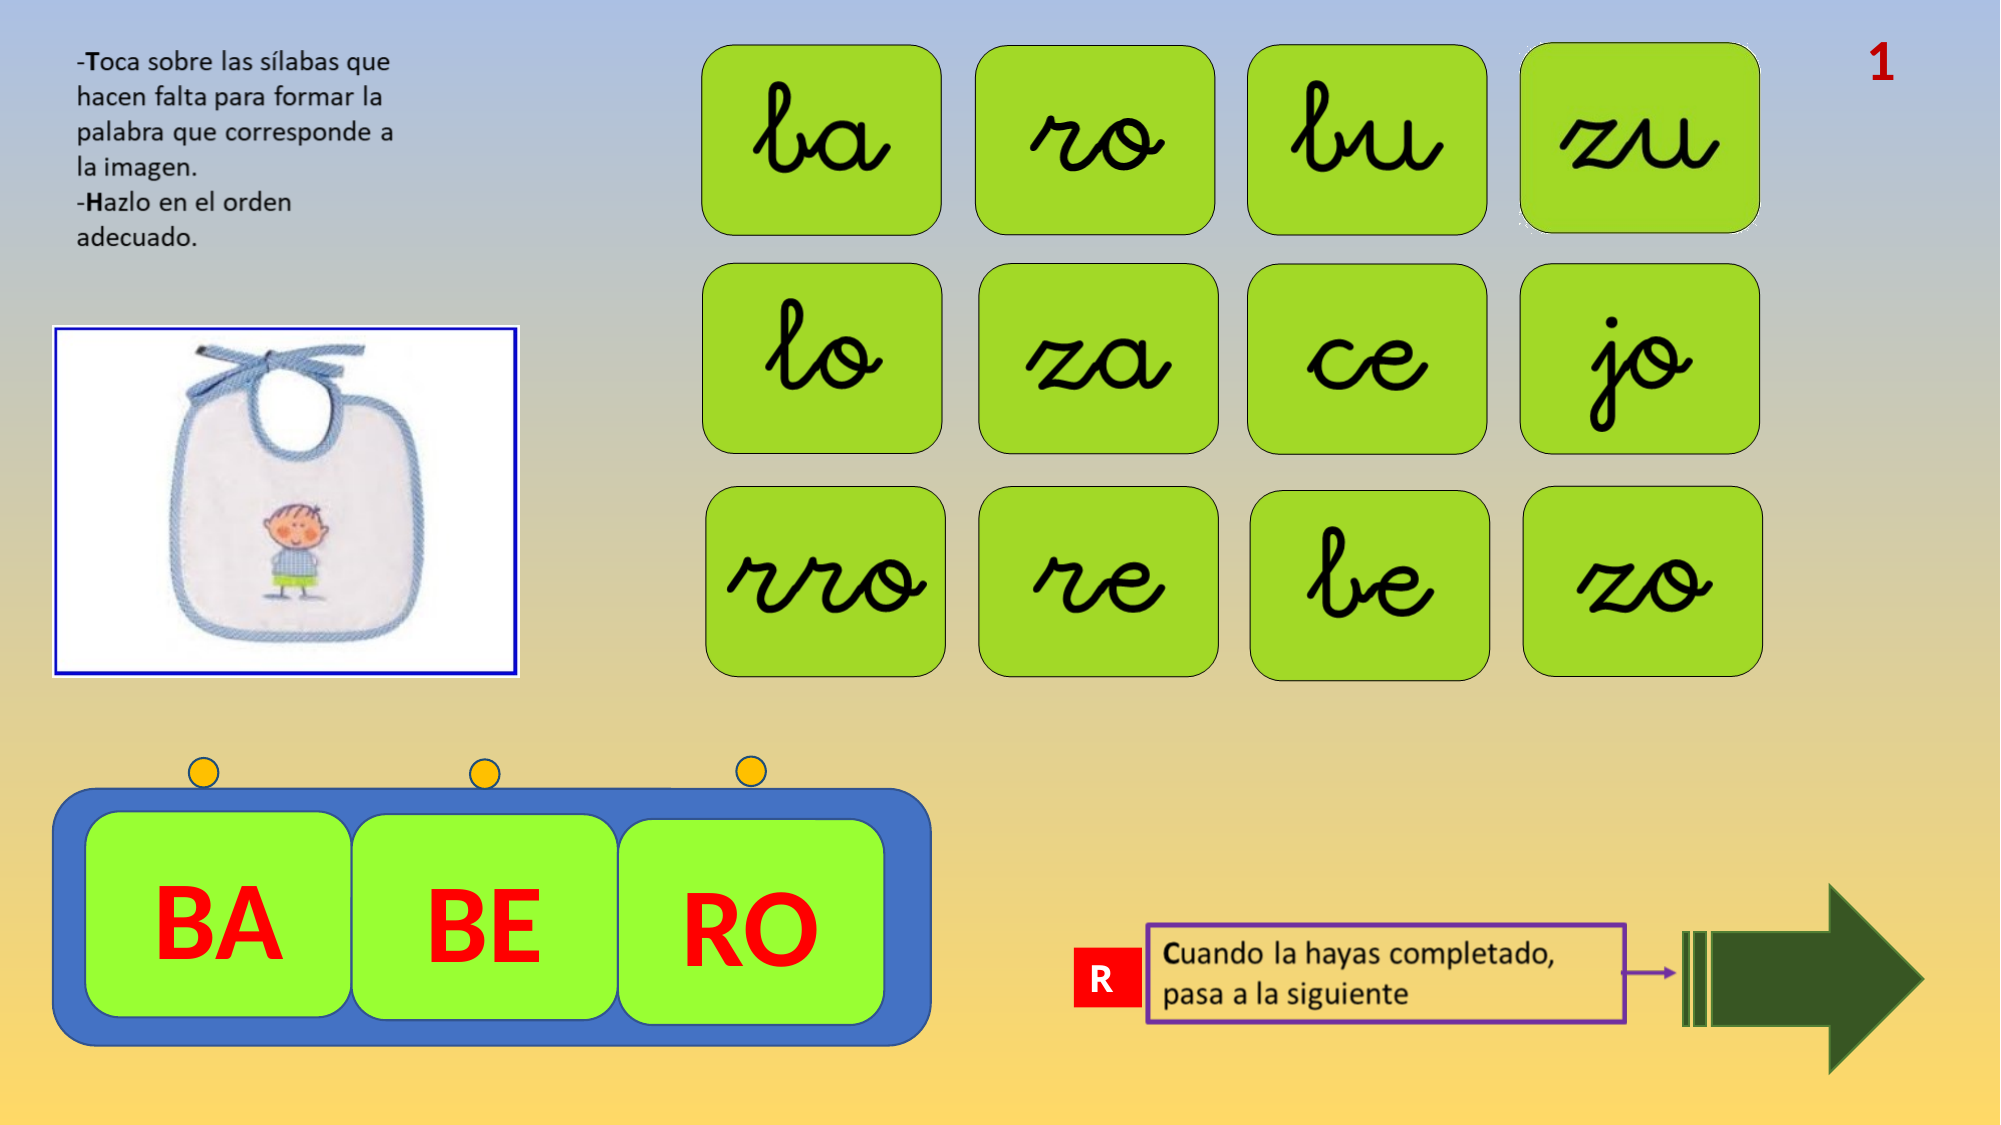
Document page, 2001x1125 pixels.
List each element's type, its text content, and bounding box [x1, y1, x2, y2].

text_box [1694, 932, 1707, 1026]
text_box RO [617, 818, 885, 1026]
picture [974, 44, 1216, 237]
text_box R [1073, 947, 1141, 1008]
picture [705, 485, 947, 678]
text_box BA [85, 811, 352, 1018]
picture [701, 262, 943, 455]
picture [1519, 263, 1761, 455]
picture [1522, 485, 1764, 678]
picture [58, 34, 431, 272]
text_box [52, 757, 931, 1046]
text_box [1711, 885, 1924, 1073]
text_box [736, 756, 766, 787]
picture [1249, 489, 1491, 682]
text_box 1 [1851, 14, 1953, 100]
picture [701, 44, 943, 236]
picture [1246, 263, 1488, 455]
picture [978, 485, 1220, 678]
picture [1519, 42, 1761, 234]
picture [1141, 921, 1691, 1034]
text_box BE [351, 814, 618, 1021]
picture [52, 325, 520, 678]
picture [978, 262, 1220, 455]
picture [1246, 44, 1488, 236]
